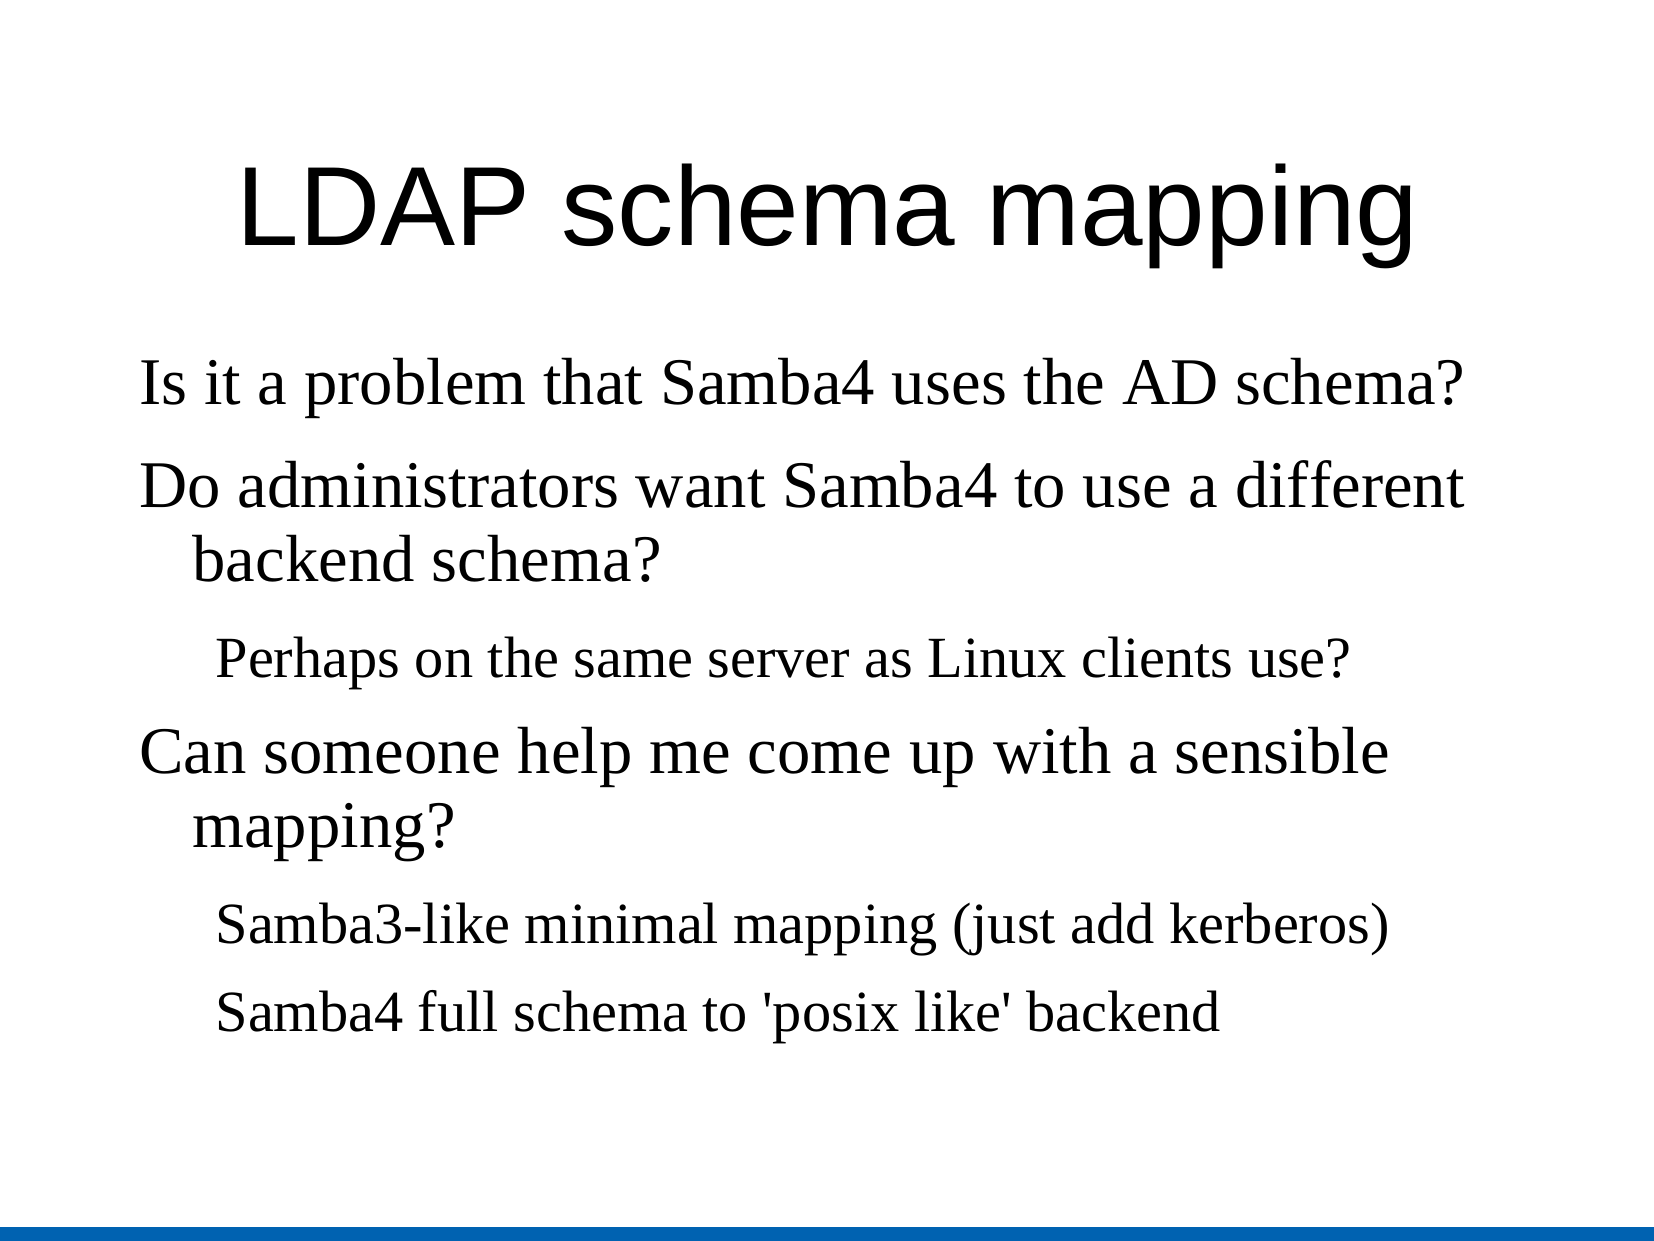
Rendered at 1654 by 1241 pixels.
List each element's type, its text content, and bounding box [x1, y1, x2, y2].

title LDAP schema mapping [121, 110, 1534, 303]
list Is it a problem that Samba4 uses the AD schema? Do administrators want Samba4 to use a different backend schema? Perhaps on the same server as Linux clients use? Can someone help me come up with a sensible mapping? Samba3-like minimal mapping (just add kerberos) Samba4 full schema to 'posix like' backend [121, 344, 1534, 1112]
